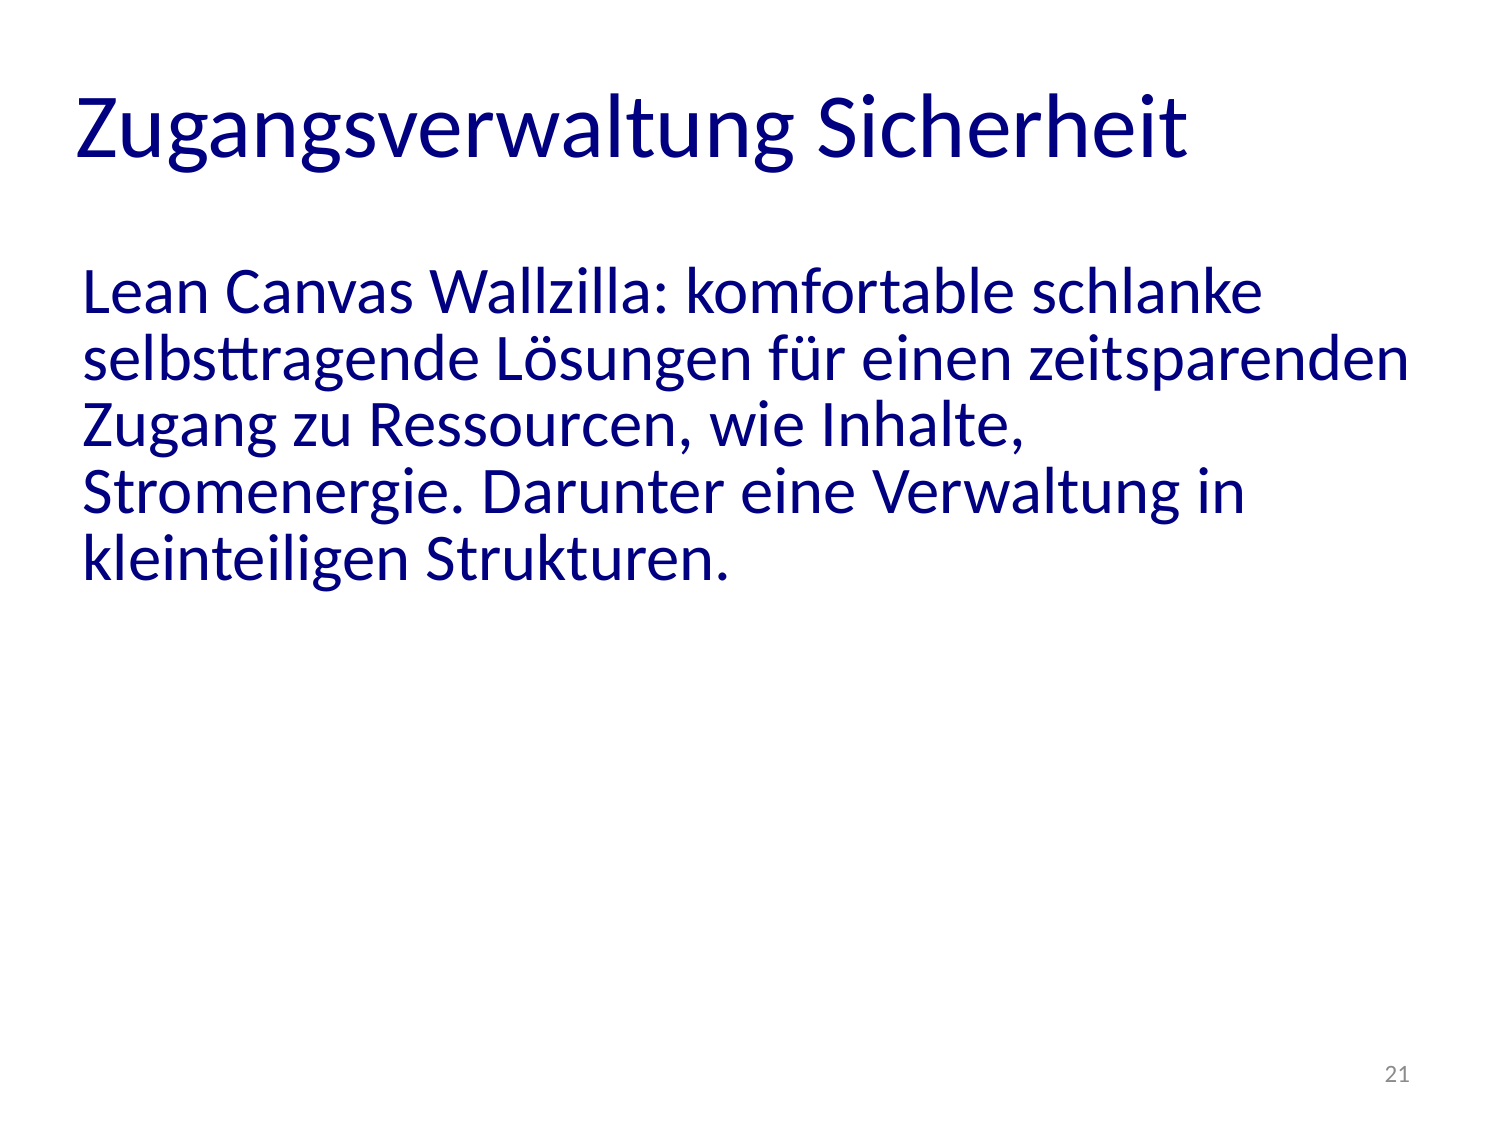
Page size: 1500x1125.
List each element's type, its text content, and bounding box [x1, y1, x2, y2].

list Lean Canvas Wallzilla: komfortable schlanke selbsttragende Lösungen für einen zeitsparenden Zugang zu Ressourcen, wie Inhalte, Stromenergie. Darunter eine Verwaltung in kleinteiligen Strukturen. [82, 263, 1425, 1028]
title Zugangsverwaltung Sicherheit [75, 47, 1441, 231]
